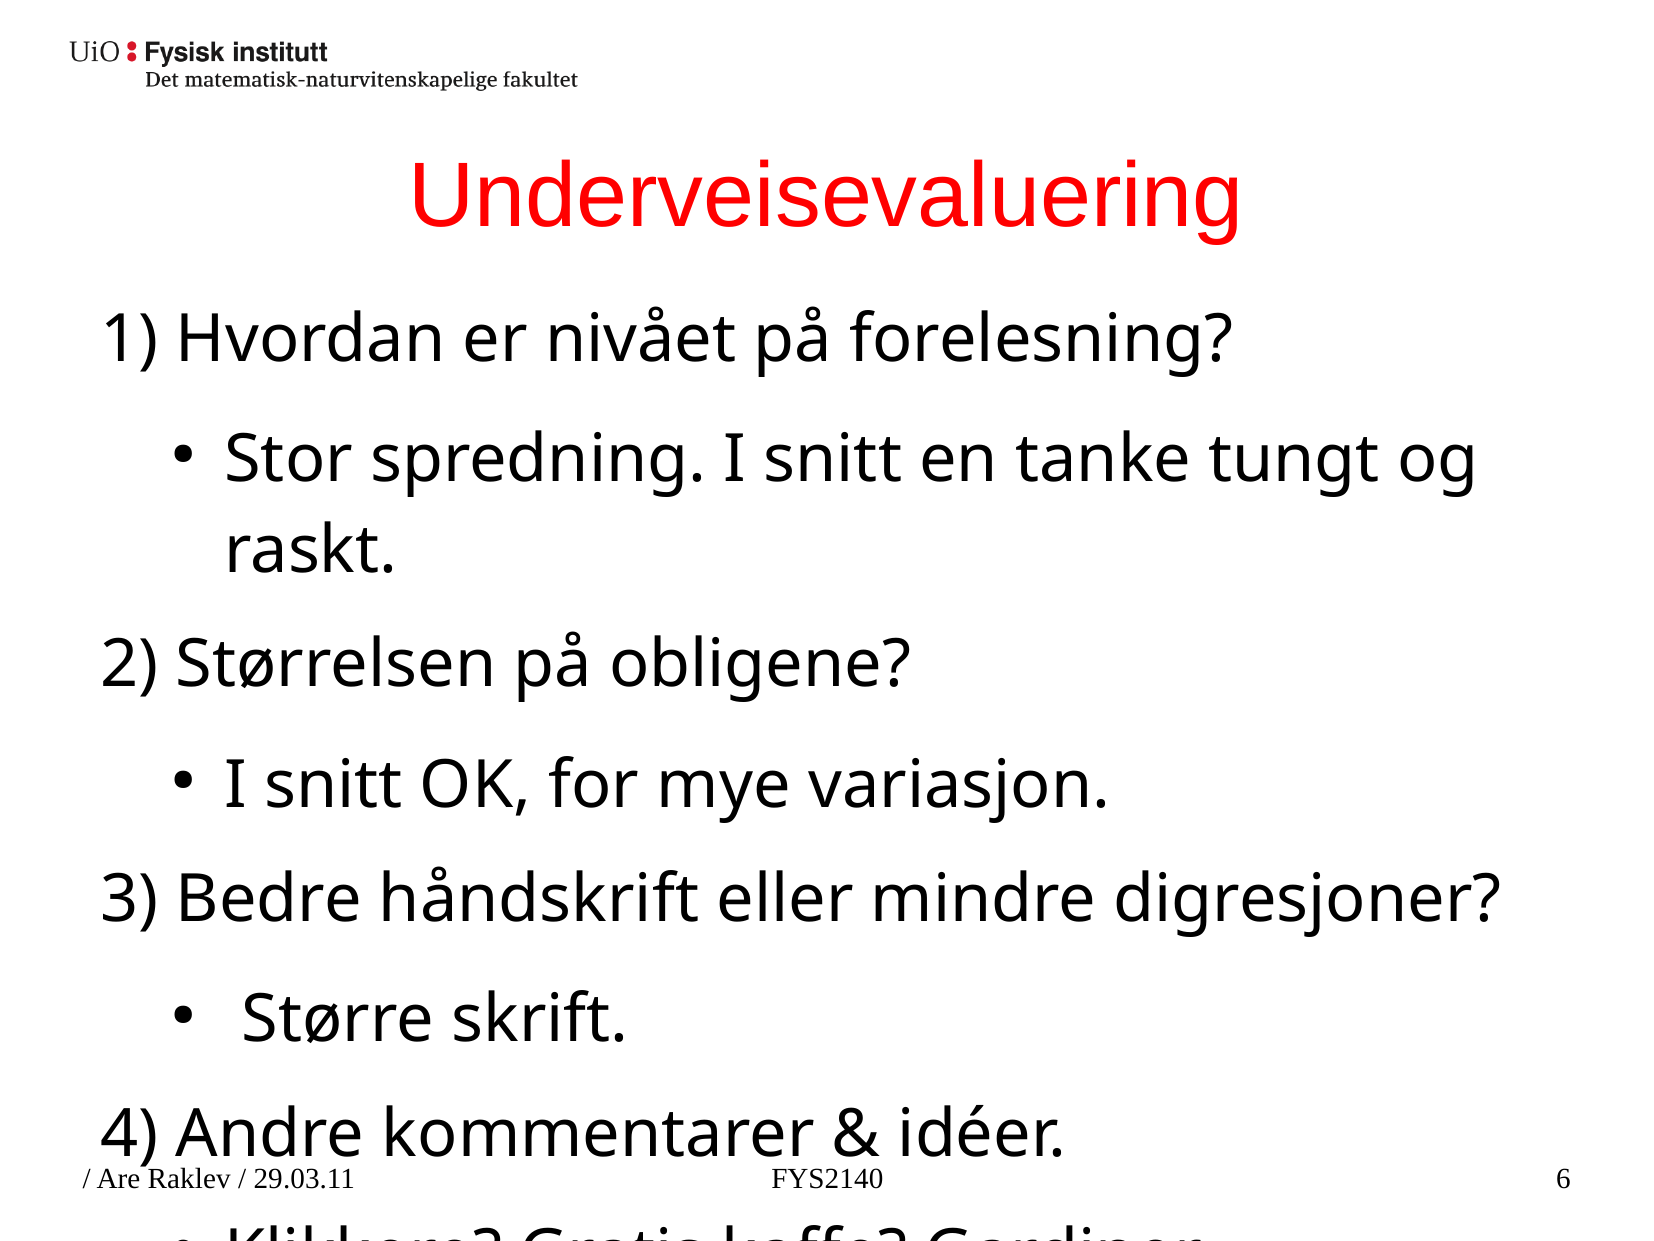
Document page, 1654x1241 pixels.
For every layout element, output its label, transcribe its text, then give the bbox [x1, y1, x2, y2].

title Underveisevaluering [82, 90, 1571, 290]
picture [68, 37, 581, 93]
list Hvordan er nivået på forelesning? Stor spredning. I snitt en tanke tungt og raskt. Størrelsen på obligene? I snitt OK, for mye variasjon. Bedre håndskrift eller mindre digresjoner? Større skrift. Andre kommentarer & idéer. Klikkere? Gratis kaffe? Gardiner. [82, 290, 1576, 1094]
